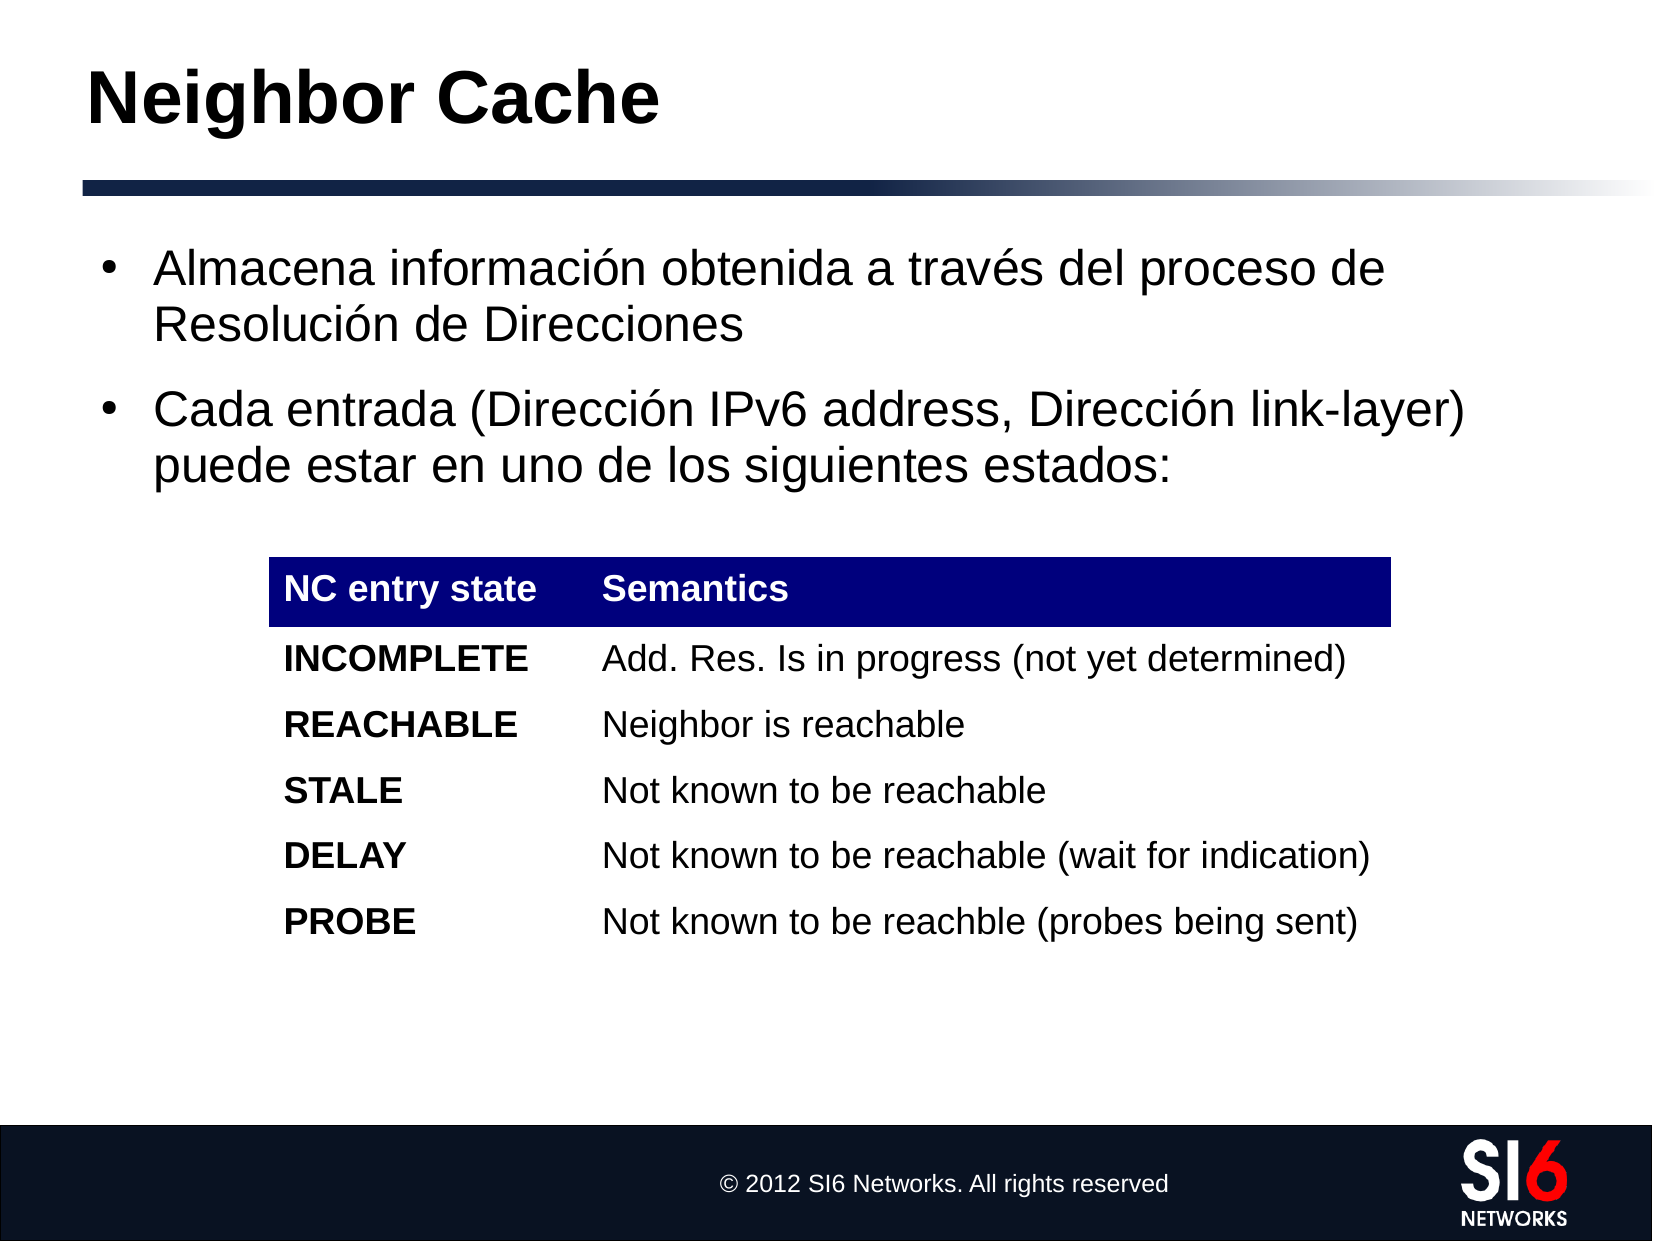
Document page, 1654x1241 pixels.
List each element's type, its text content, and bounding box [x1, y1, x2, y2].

picture [1461, 1139, 1567, 1226]
table_cell Not known to be reachable (wait for indication) [587, 825, 1391, 890]
table_cell DELAY [269, 825, 587, 890]
table_cell REACHABLE [269, 693, 587, 759]
table_cell INCOMPLETE [269, 627, 587, 693]
table_cell STALE [269, 759, 587, 825]
table_cell Neighbor is reachable [587, 693, 1391, 759]
table_cell PROBE [269, 890, 587, 956]
table_cell Add. Res. Is in progress (not yet determined) [587, 627, 1391, 693]
table_cell Not known to be reachble (probes being sent) [587, 890, 1391, 956]
list Almacena información obtenida a través del proceso de Resolución de Direcciones Cada entrada (Dirección IPv6 address, Dirección link-layer) puede estar en uno de los siguientes estados: [82, 240, 1571, 1059]
table_header NC entry state [269, 557, 587, 627]
title Neighbor Cache [86, 30, 1576, 166]
table_cell Not known to be reachable [587, 759, 1391, 825]
table_header Semantics [587, 557, 1391, 627]
